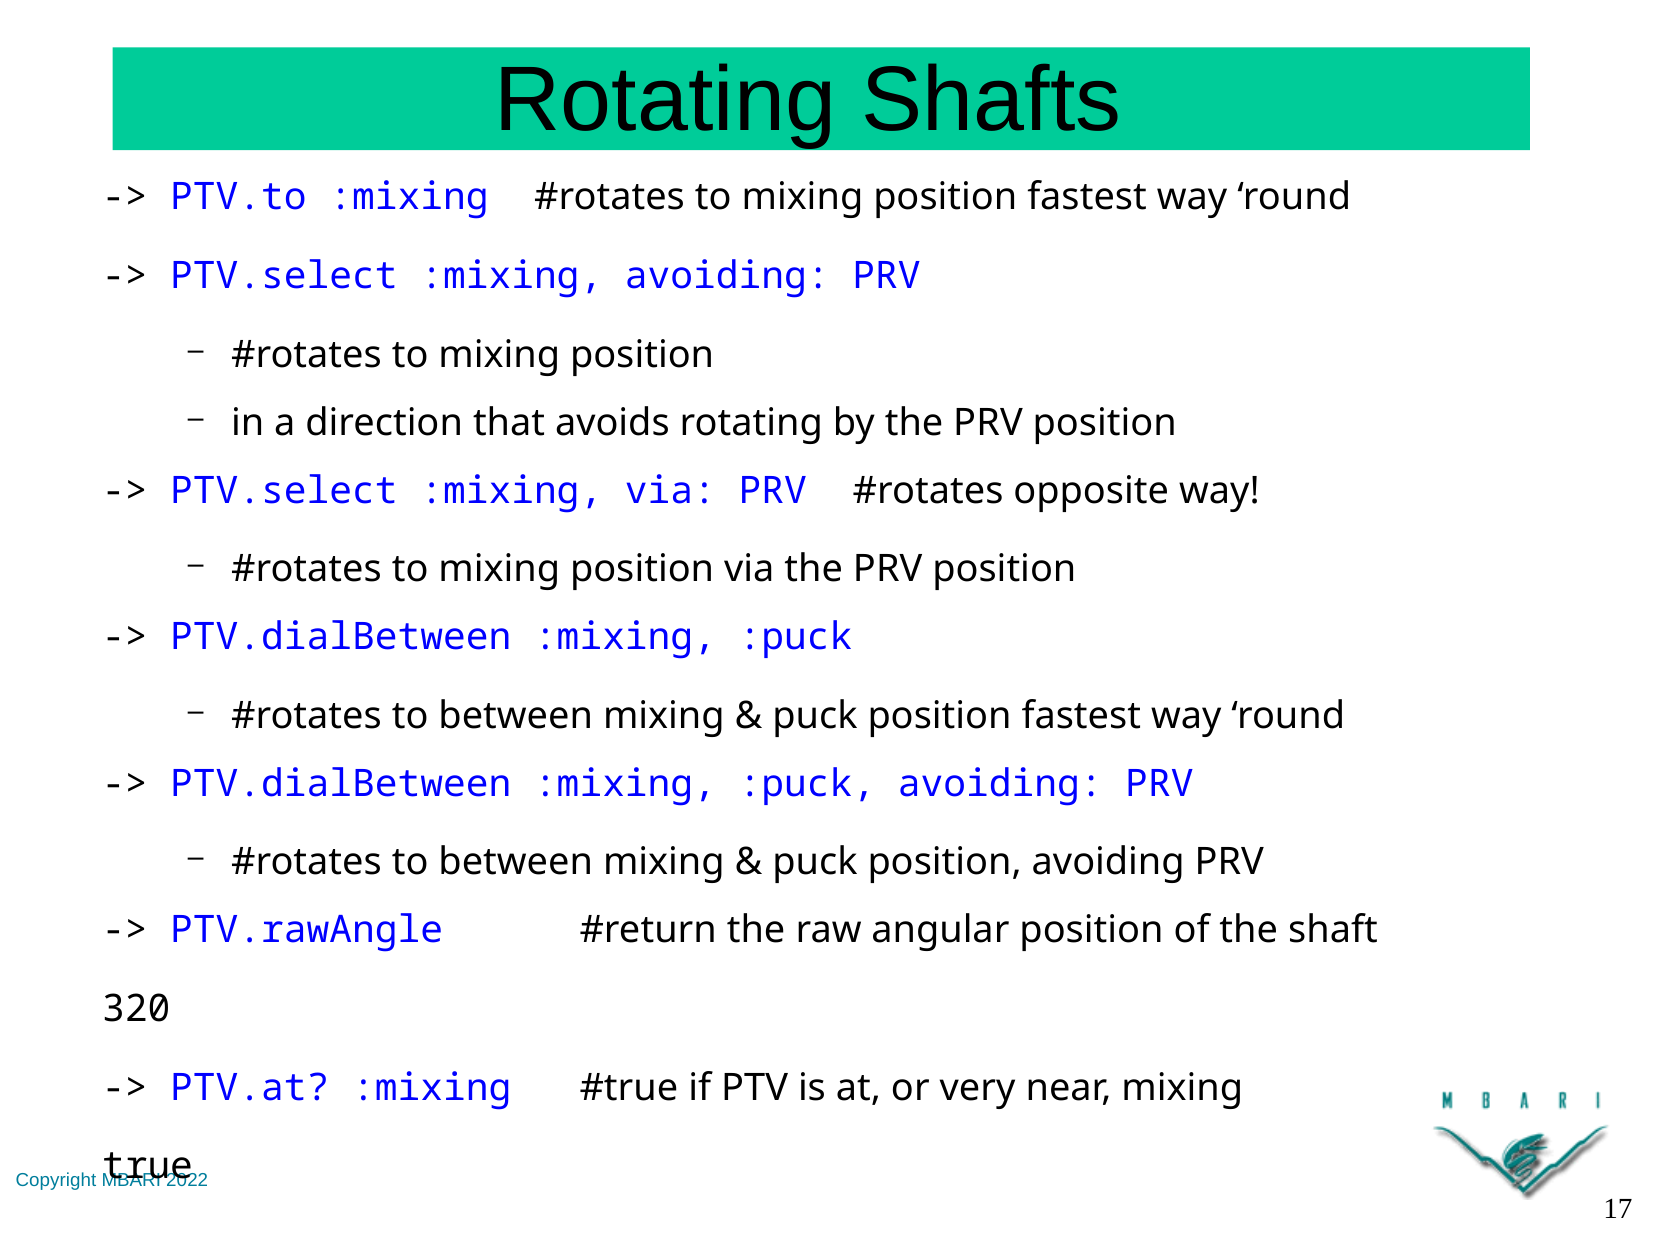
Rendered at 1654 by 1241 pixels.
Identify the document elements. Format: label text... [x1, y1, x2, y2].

list -> PTV.to :mixing #rotates to mixing position fastest way ‘round -> PTV.select :mixing, avoiding: PRV #rotates to mixing position in a direction that avoids rotating by the PRV position -> PTV.select :mixing, via: PRV #rotates opposite way! #rotates to mixing position via the PRV position -> PTV.dialBetween :mixing, :puck #rotates to between mixing & puck position fastest way ‘round -> PTV.dialBetween :mixing, :puck, avoiding: PRV #rotates to between mixing & puck position, avoiding PRV -> PTV.rawAngle #return the raw angular position of the shaft 320 -> PTV.at? :mixing #true if PTV is at, or very near, mixing true [37, 169, 1613, 1201]
title Rotating Shafts [112, 47, 1530, 151]
